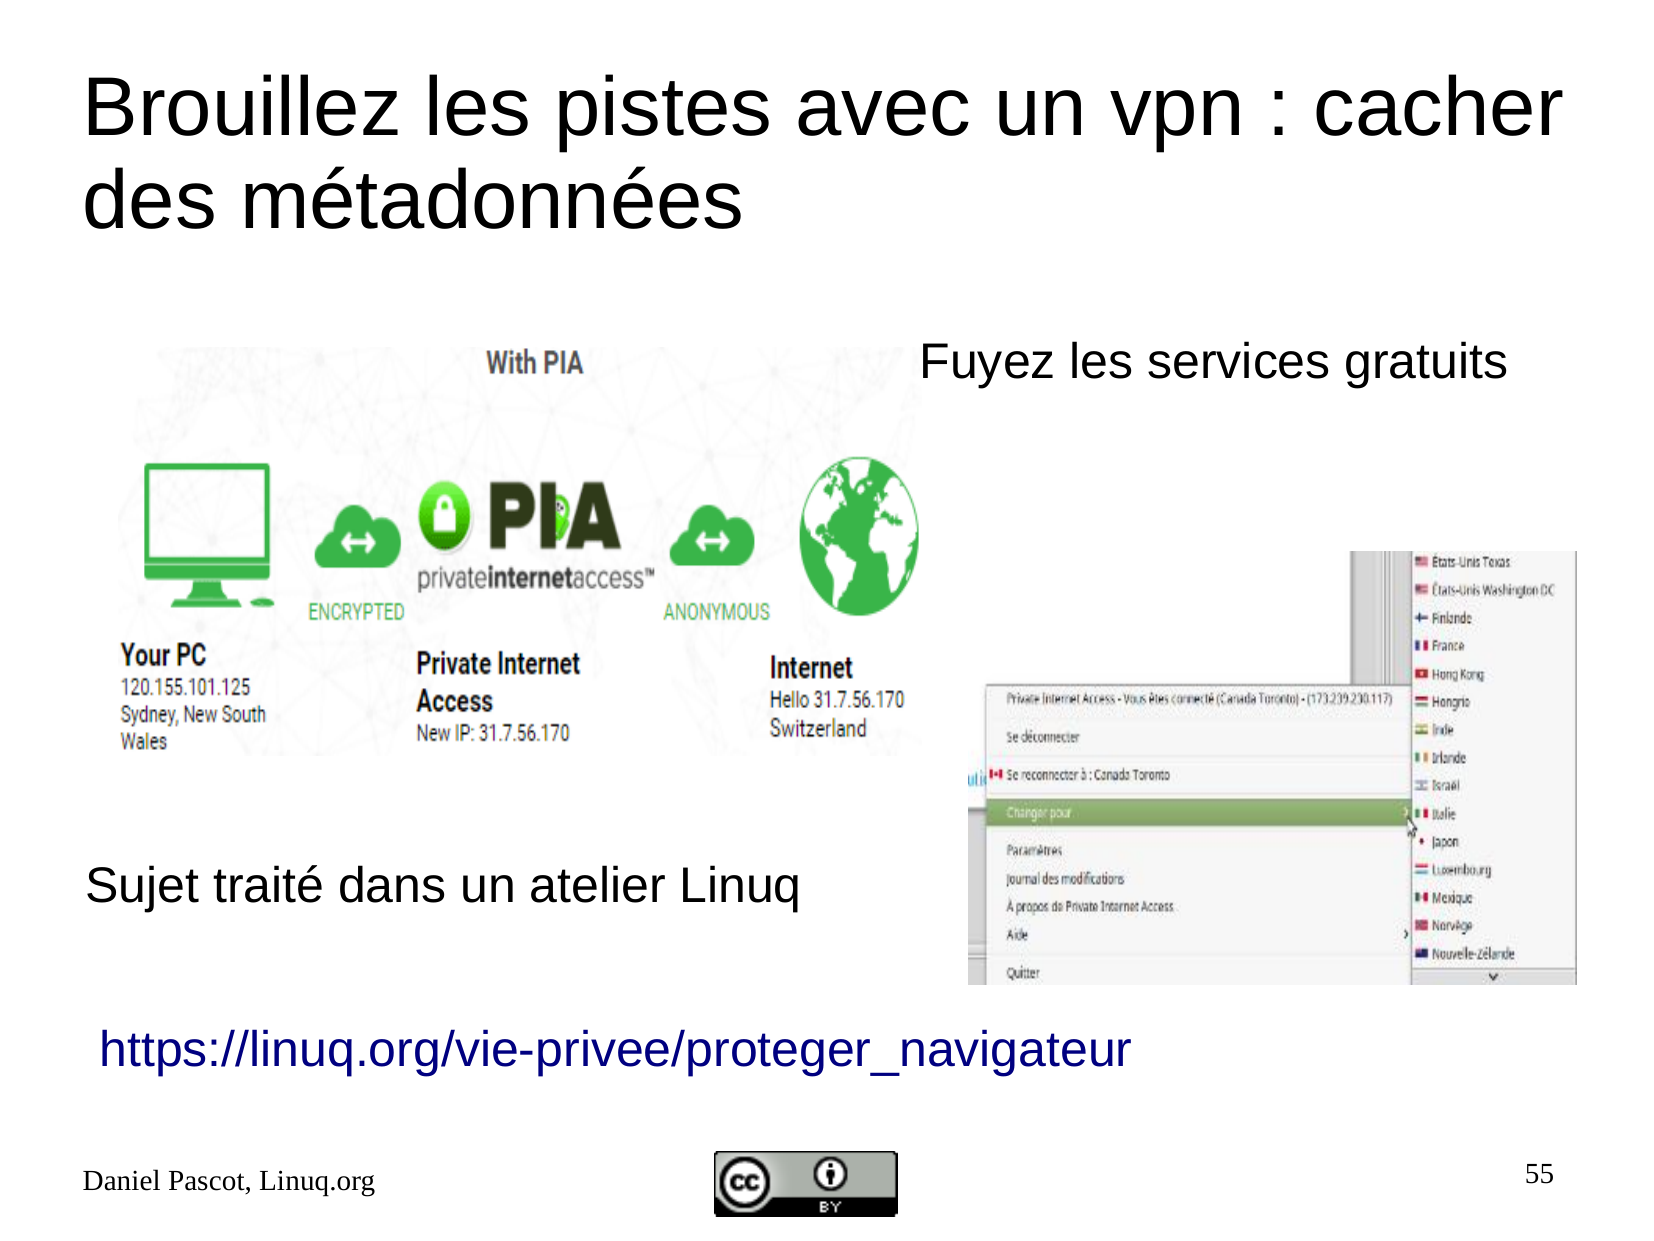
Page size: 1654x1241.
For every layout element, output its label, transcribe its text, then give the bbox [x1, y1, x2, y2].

picture [968, 551, 1577, 985]
title Brouillez les pistes avec un vpn : cacher des métadonnées [82, 49, 1571, 257]
text_box https://linuq.org/vie-privee/proteger_navigateur [70, 1013, 1335, 1146]
picture [714, 1151, 898, 1217]
text_box Sujet traité dans un atelier Linuq [70, 850, 818, 927]
text_box Fuyez les services gratuits [904, 325, 1524, 402]
picture [118, 347, 922, 756]
